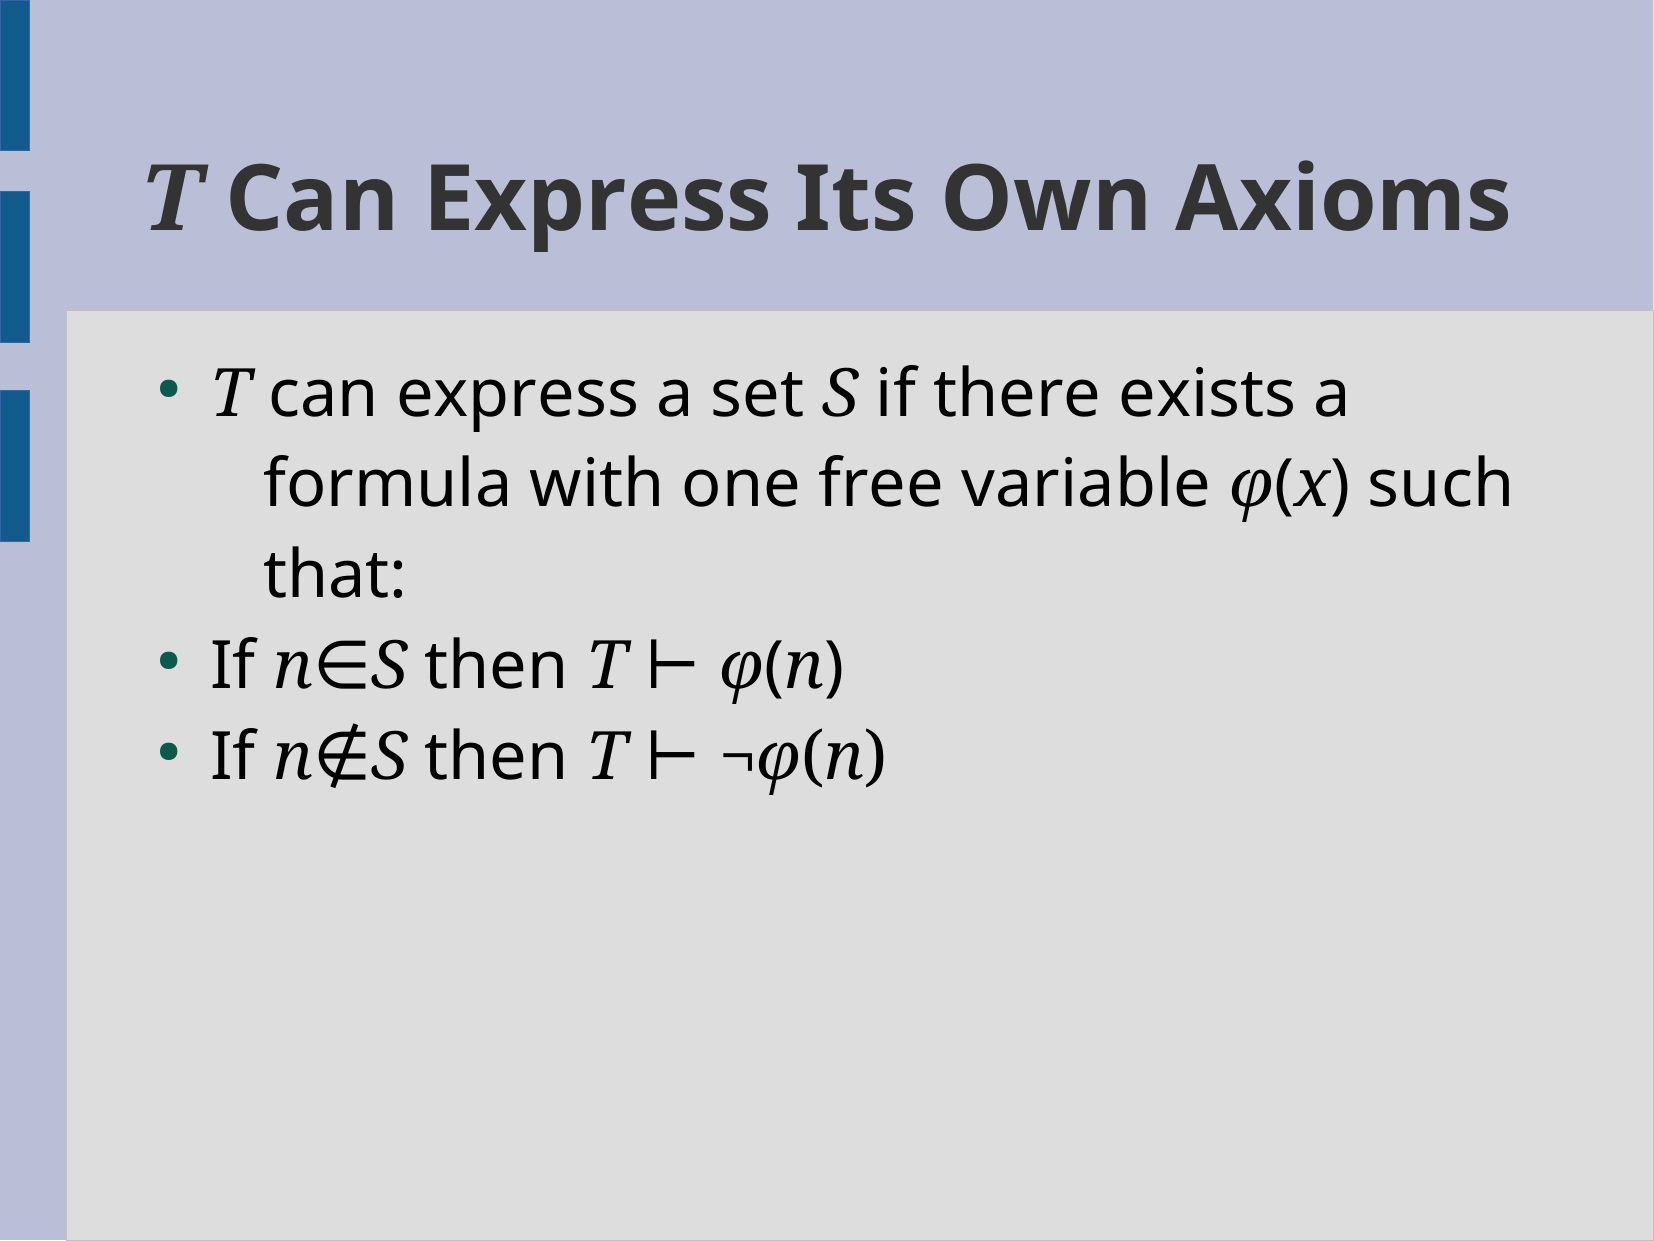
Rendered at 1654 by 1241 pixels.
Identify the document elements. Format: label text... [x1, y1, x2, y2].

list T can express a set S if there exists a formula with one free variable φ(x) such that: If n∈S then T ⊢ φ(n) If n∉S then T ⊢ ¬φ(n) [121, 344, 1534, 1127]
title T Can Express Its Own Axioms [121, 91, 1534, 299]
